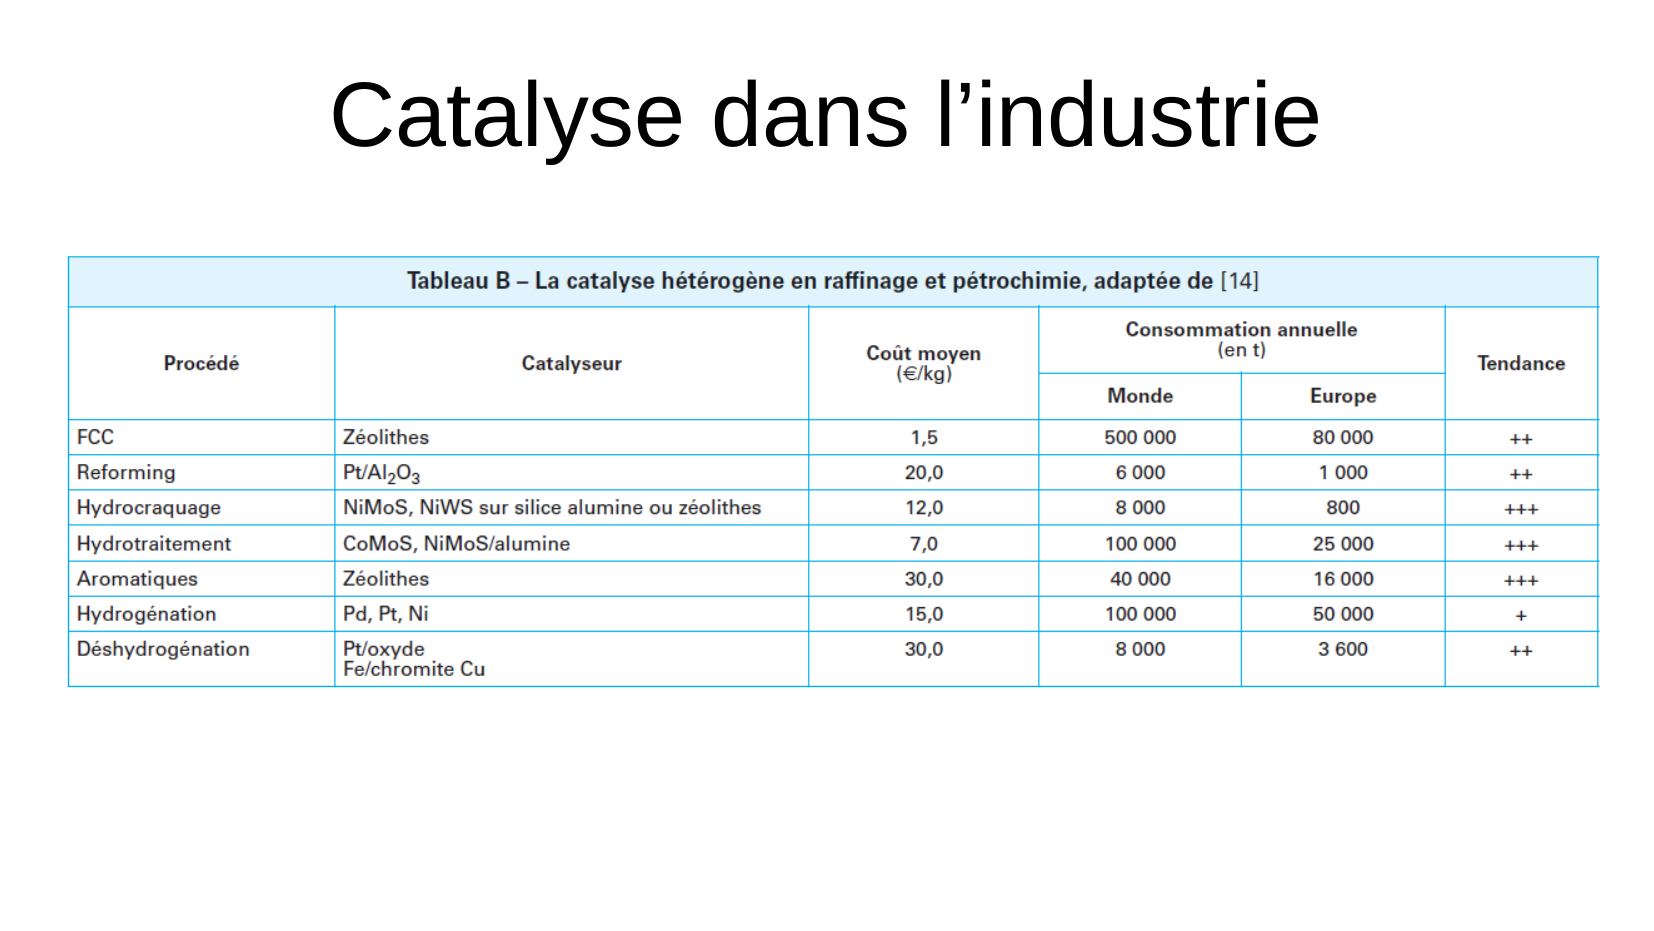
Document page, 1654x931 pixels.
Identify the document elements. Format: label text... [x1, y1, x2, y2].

picture [48, 240, 1616, 696]
title Catalyse dans l’industrie [82, 37, 1571, 193]
